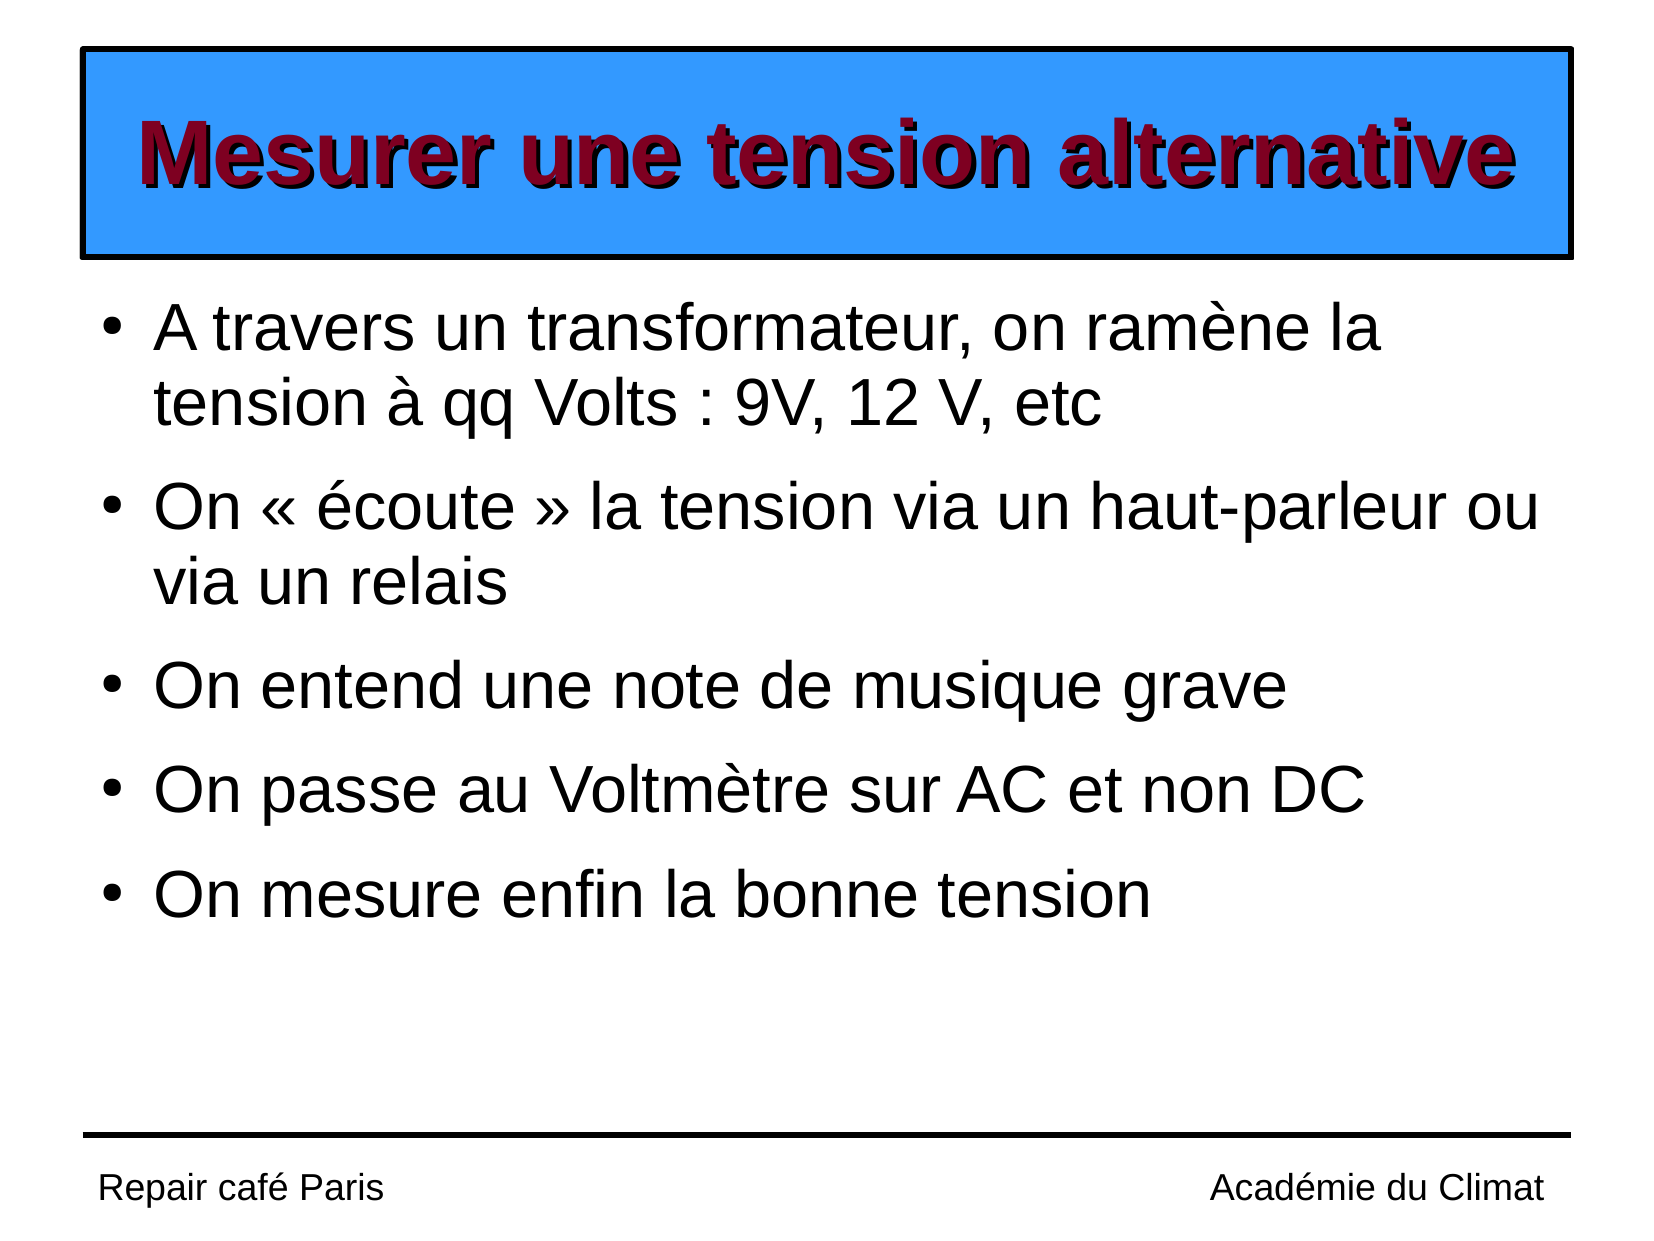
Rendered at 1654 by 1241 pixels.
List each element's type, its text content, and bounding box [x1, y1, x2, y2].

title Mesurer une tension alternative [82, 49, 1571, 257]
text_box Repair café Paris Académie du Climat [82, 1158, 1571, 1216]
list A travers un transformateur, on ramène la tension à qq Volts : 9V, 12 V, etc On « écoute » la tension via un haut-parleur ou via un relais On entend une note de musique grave On passe au Voltmètre sur AC et non DC On mesure enfin la bonne tension [82, 290, 1571, 1109]
